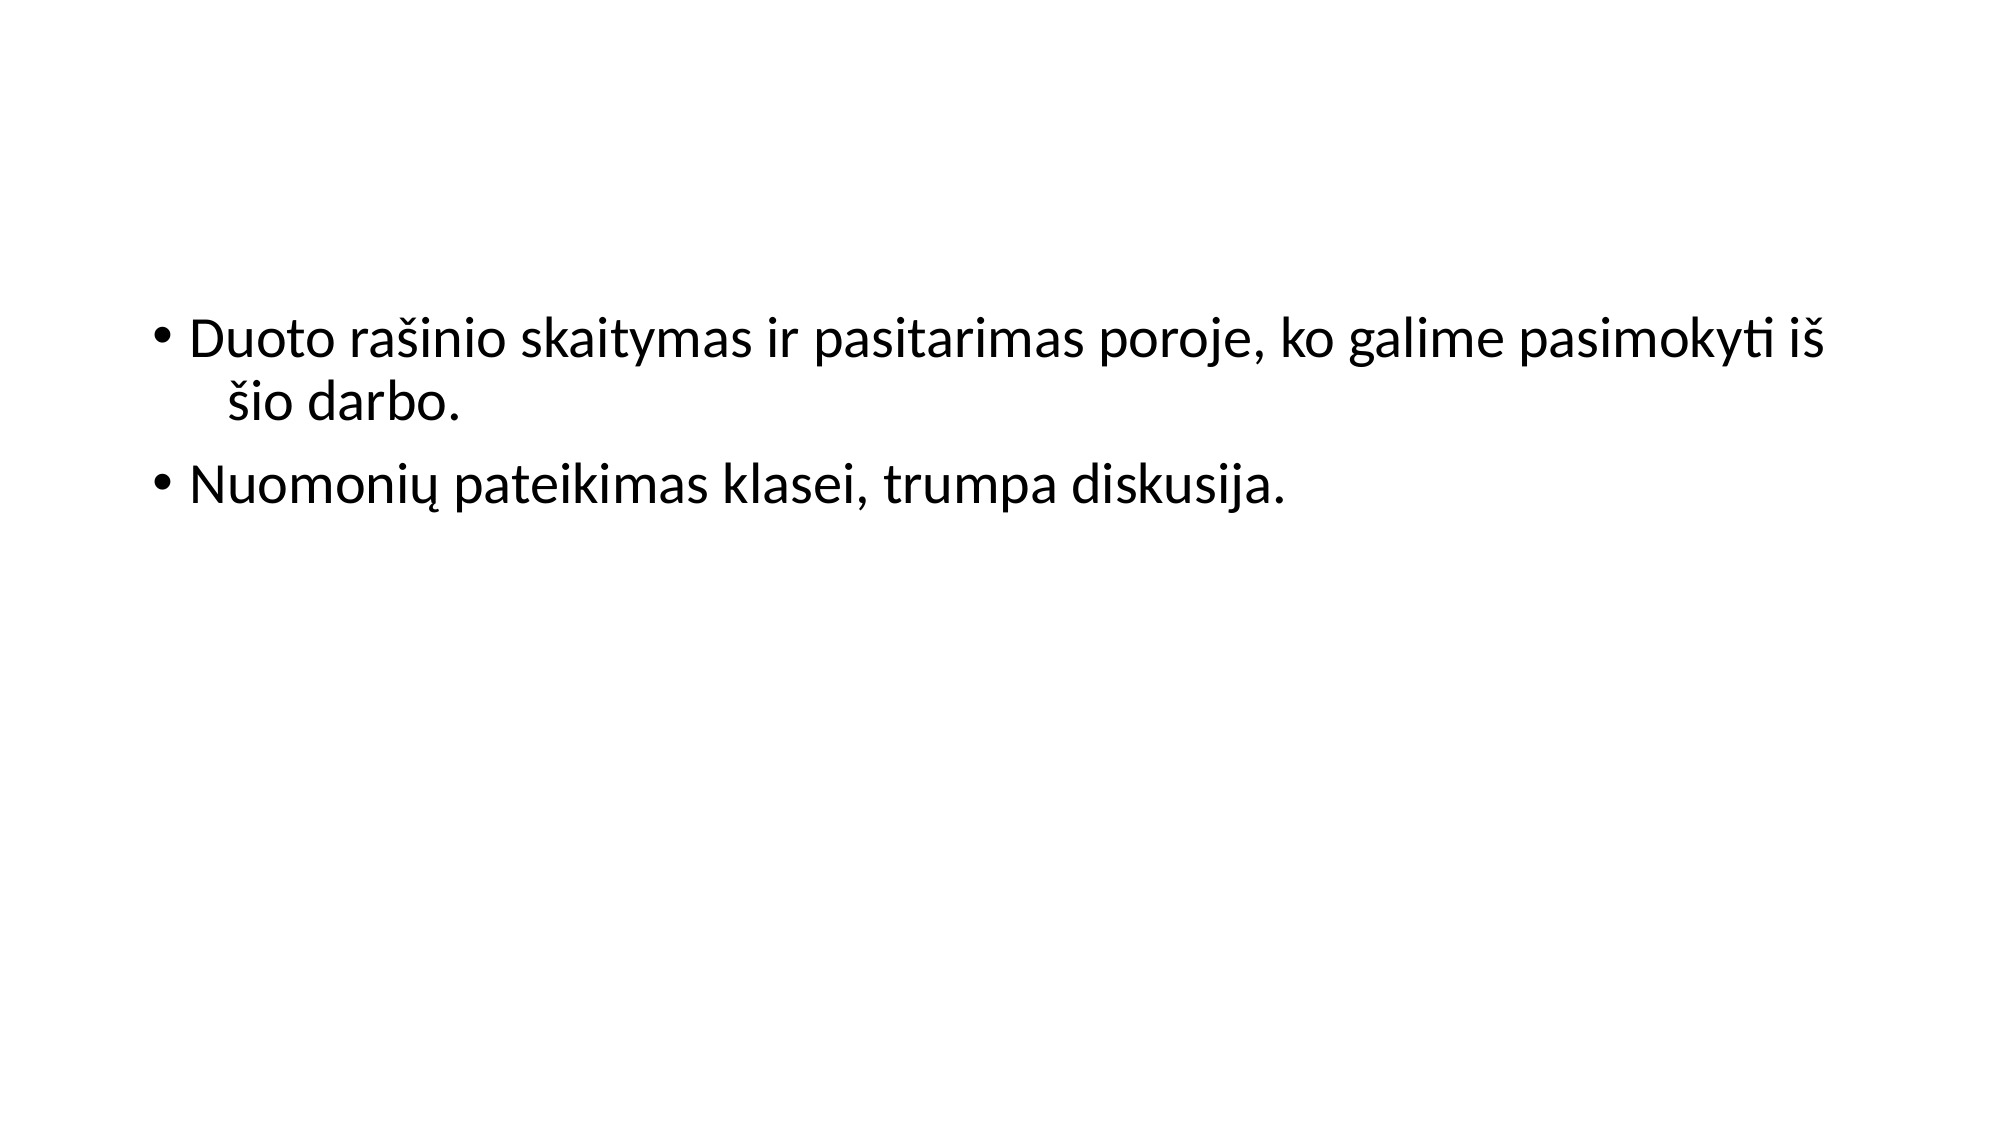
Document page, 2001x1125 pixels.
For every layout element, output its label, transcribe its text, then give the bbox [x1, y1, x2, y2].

list Duoto rašinio skaitymas ir pasitarimas poroje, ko galime pasimokyti iš šio darbo. Nuomonių pateikimas klasei, trumpa diskusija. [137, 299, 1863, 1014]
